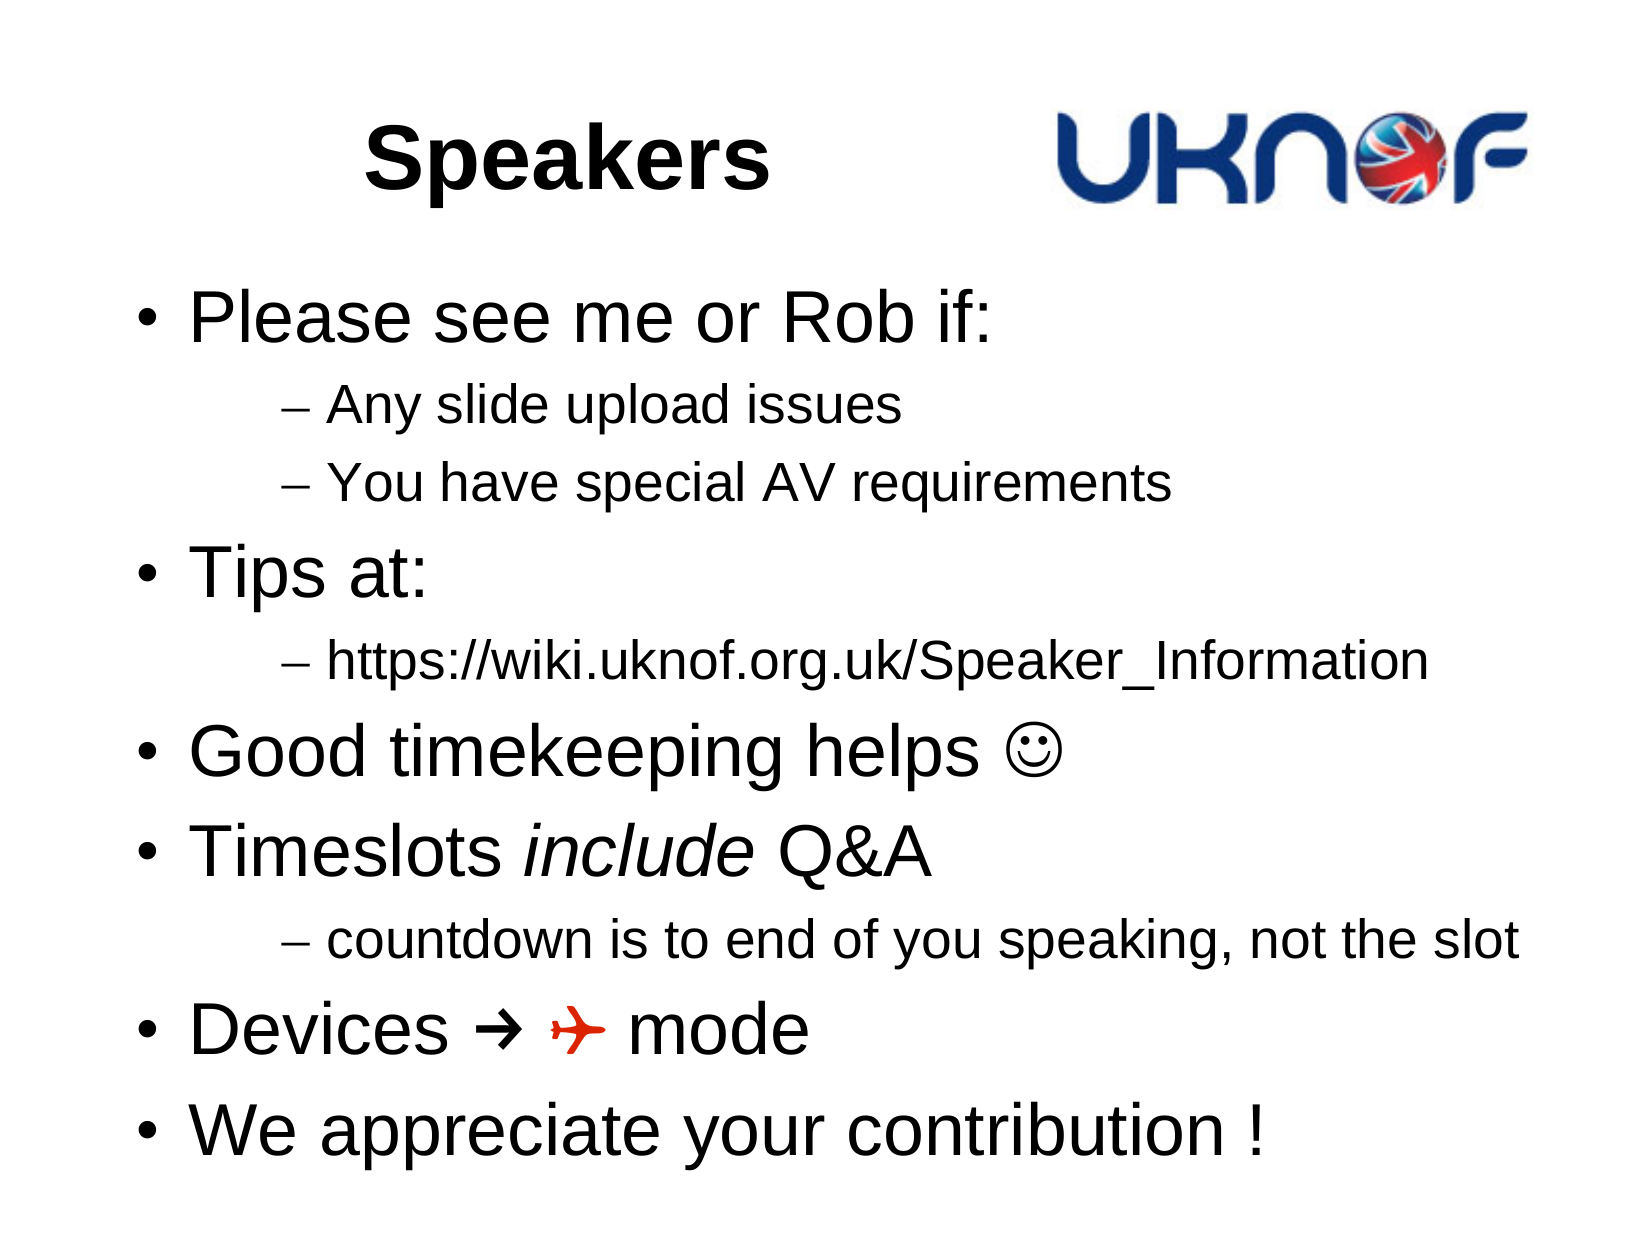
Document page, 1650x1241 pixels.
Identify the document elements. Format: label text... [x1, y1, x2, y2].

picture [1050, 93, 1536, 225]
list Please see me or Rob if: Any slide upload issues You have special AV requirements Tips at: https://wiki.uknof.org.uk/Speaker_Information Good timekeeping helps ☺ Timeslots include Q&A countdown is to end of you speaking, not the slot Devices →  mode We appreciate your contribution ! [75, 275, 1576, 1188]
title Speakers [123, 37, 1013, 275]
